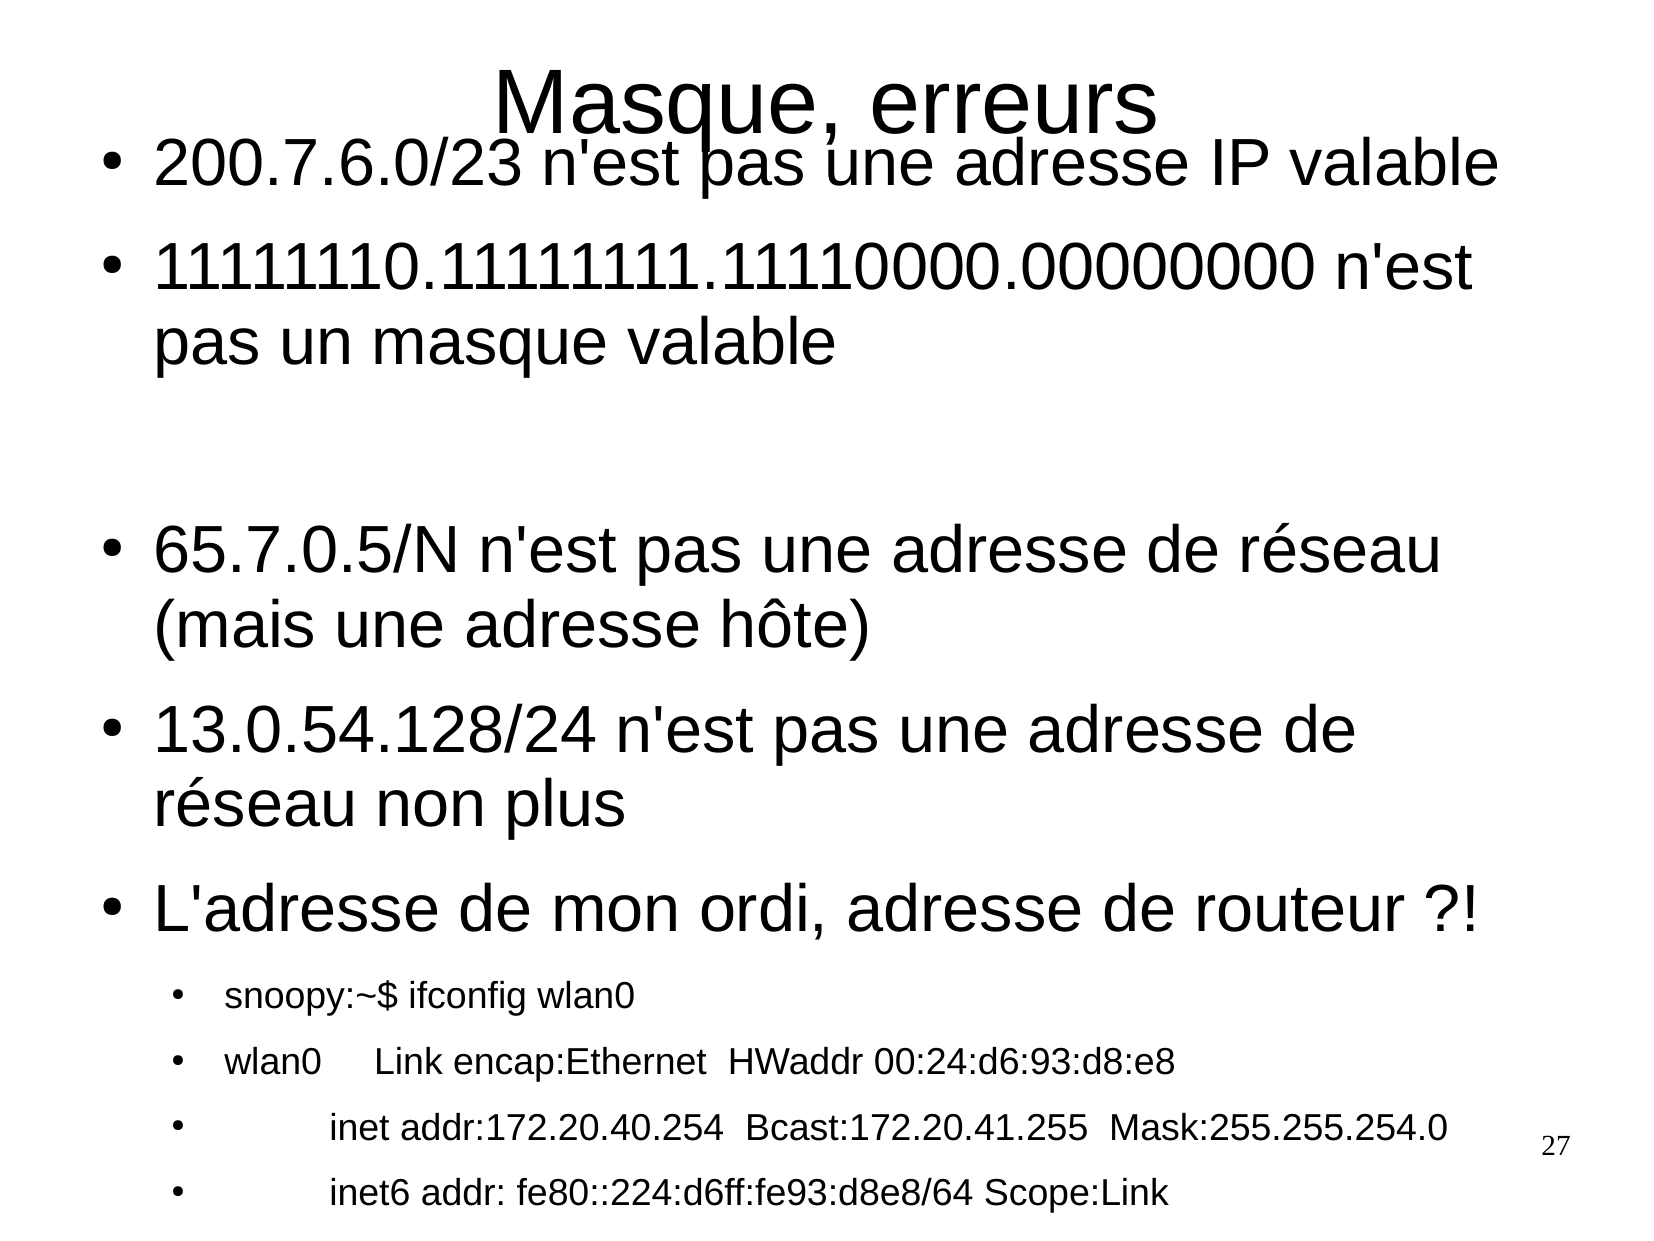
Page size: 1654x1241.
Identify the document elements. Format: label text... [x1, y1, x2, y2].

list 200.7.6.0/23 n'est pas une adresse IP valable 11111110.11111111.11110000.00000000 n'est pas un masque valable 65.7.0.5/N n'est pas une adresse de réseau (mais une adresse hôte) 13.0.54.128/24 n'est pas une adresse de réseau non plus L'adresse de mon ordi, adresse de routeur ?! snoopy:~$ ifconfig wlan0 wlan0 Link encap:Ethernet HWaddr 00:24:d6:93:d8:e8 inet addr:172.20.40.254 Bcast:172.20.41.255 Mask:255.255.254.0 inet6 addr: fe80::224:d6ff:fe93:d8e8/64 Scope:Link [82, 124, 1571, 1214]
title Masque, erreurs [82, 49, 1571, 124]
